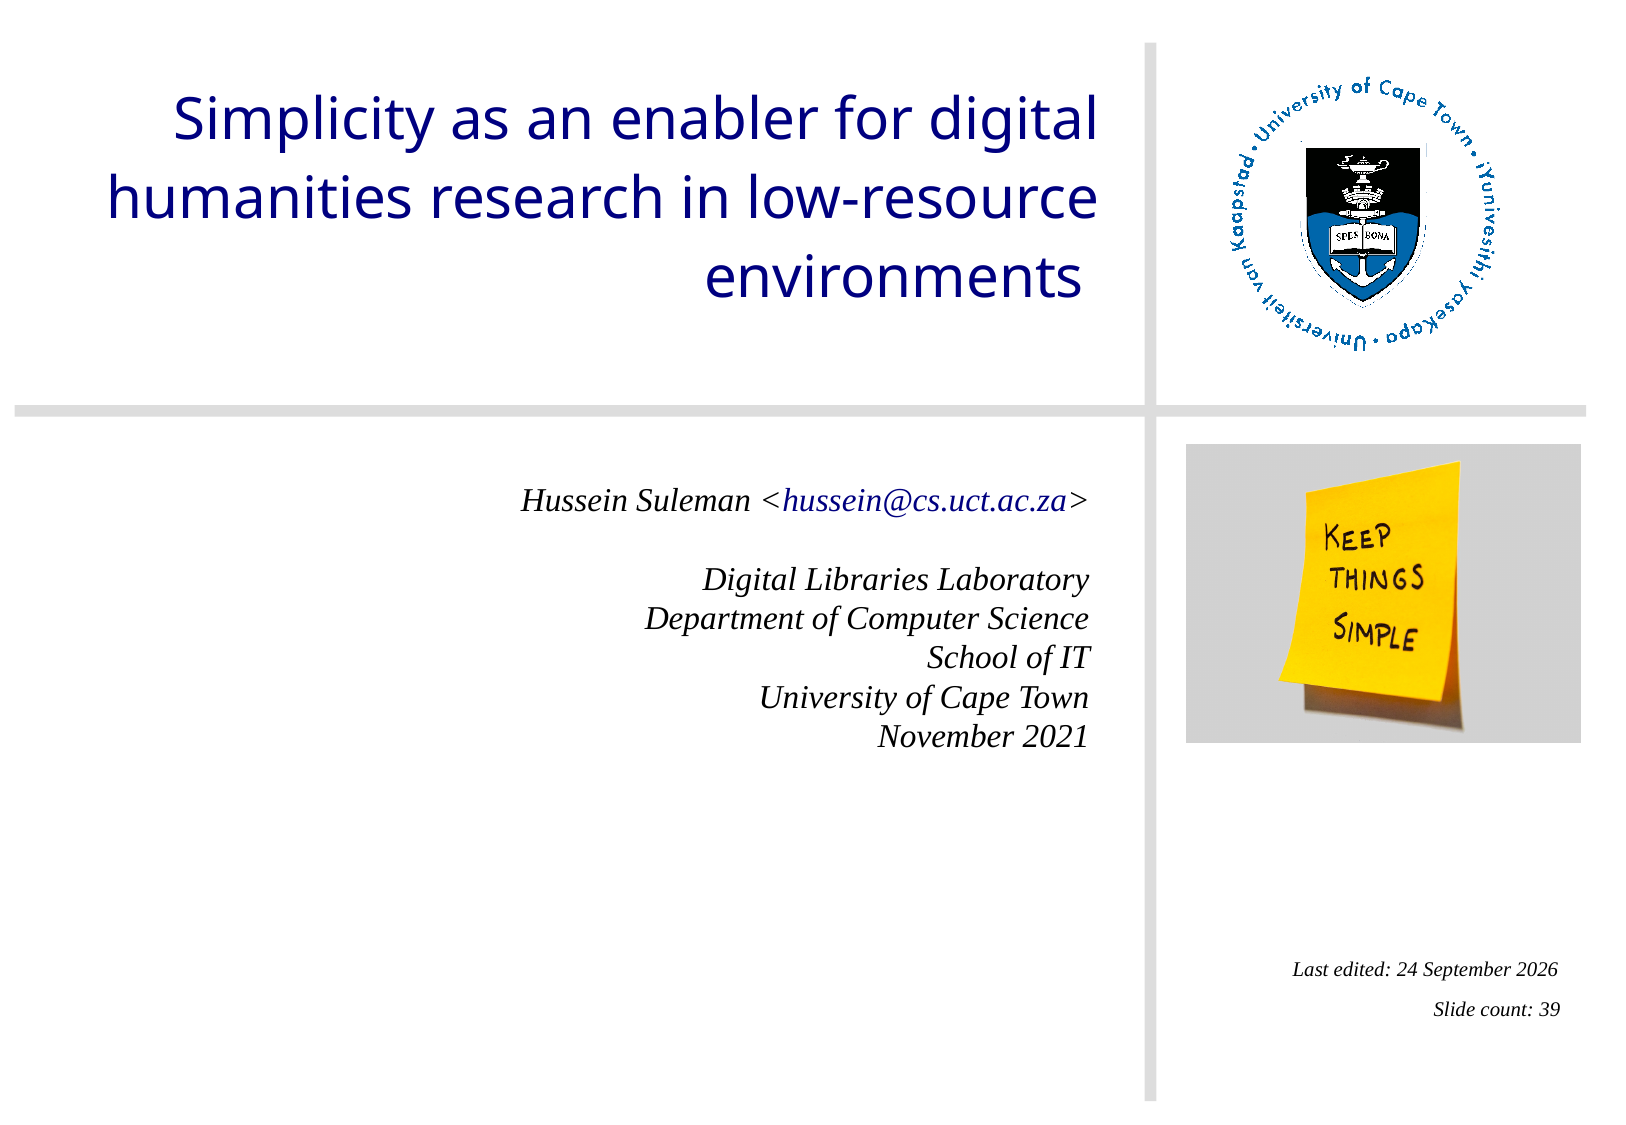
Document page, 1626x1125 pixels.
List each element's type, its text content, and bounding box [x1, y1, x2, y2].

subtitle Hussein Suleman <hussein@cs.uct.ac.za> Digital Libraries Laboratory Department of Computer Science School of IT University of Cape Town November 2021 [58, 479, 1105, 1069]
title Simplicity as an enabler for digital humanities research in low-resource environments [23, 108, 1100, 364]
picture [1186, 444, 1581, 743]
picture [1169, 42, 1535, 386]
